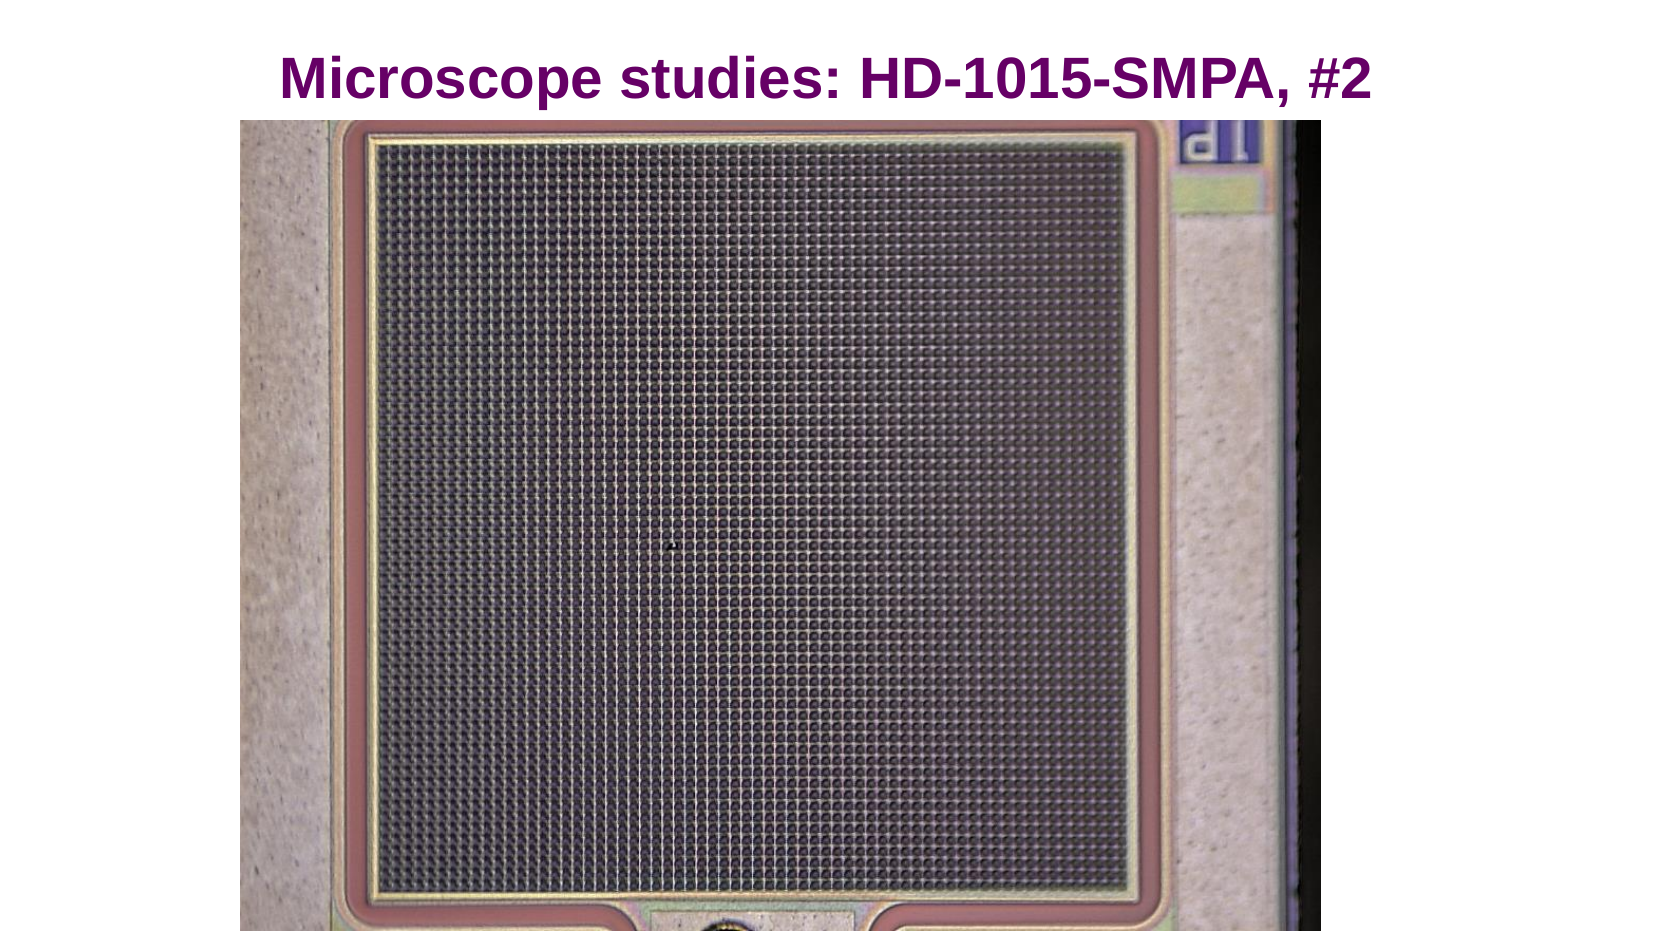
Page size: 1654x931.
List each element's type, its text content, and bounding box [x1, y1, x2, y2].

title Microscope studies: HD-1015-SMPA, #2 [82, 37, 1571, 121]
picture [240, 120, 1321, 931]
